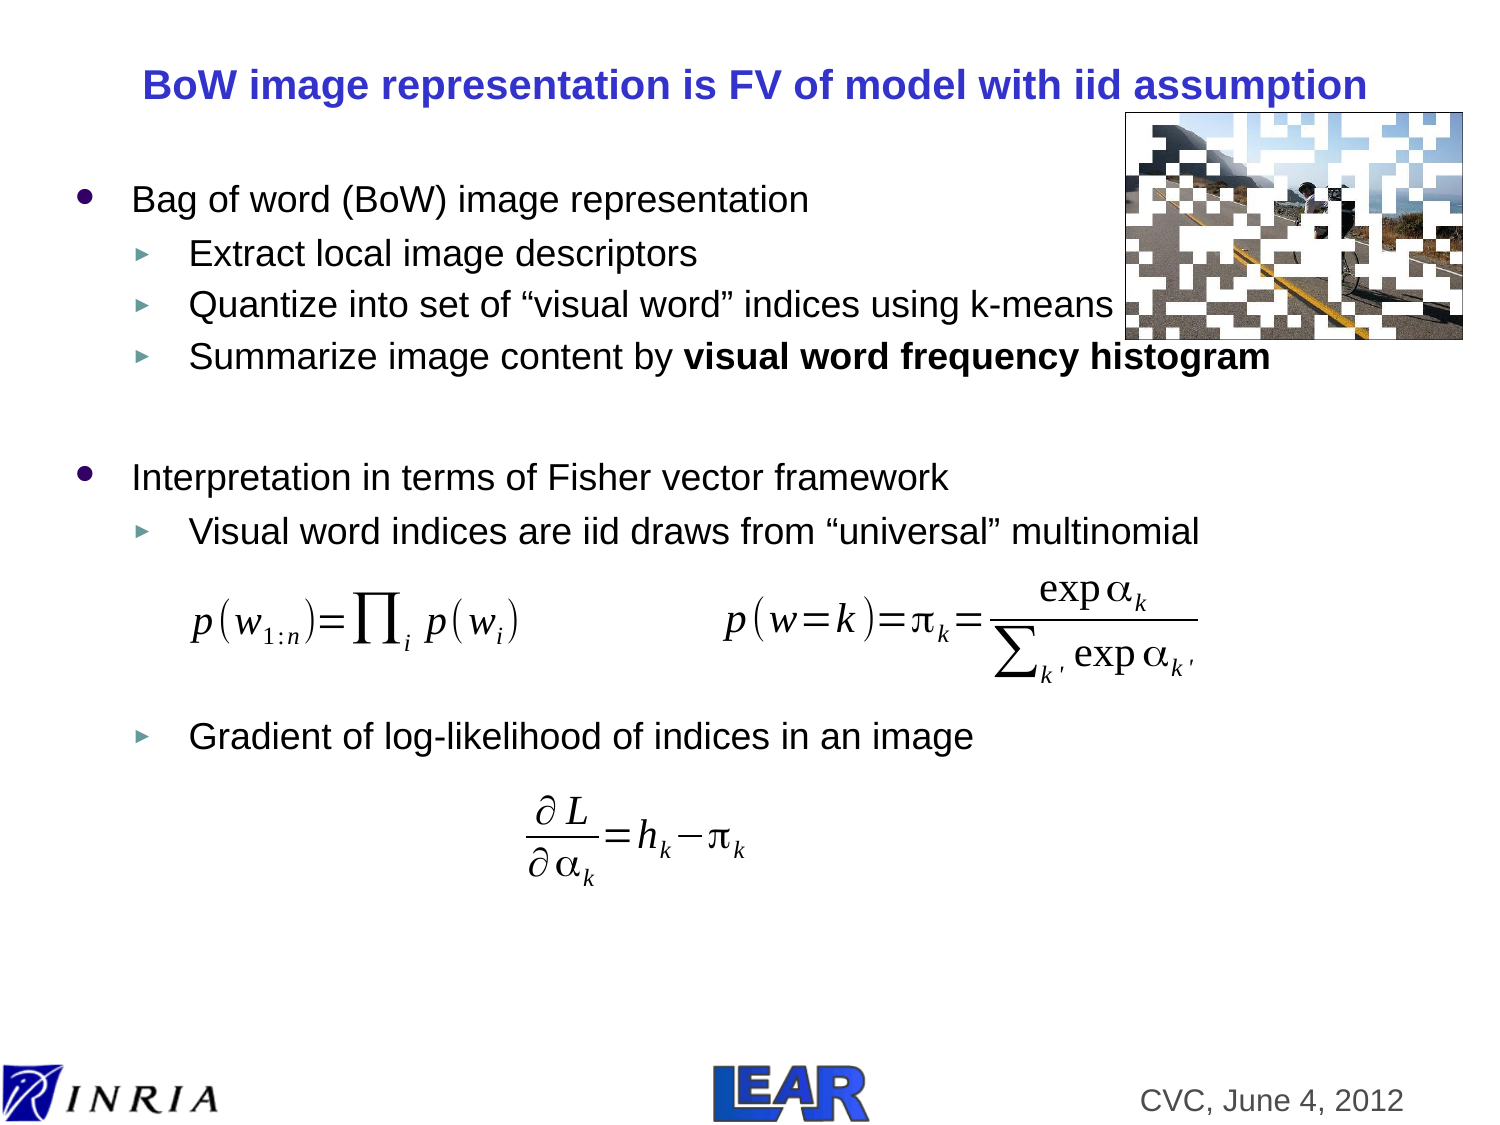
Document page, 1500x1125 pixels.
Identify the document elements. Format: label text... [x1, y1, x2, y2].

picture [1125, 112, 1463, 340]
chart [712, 564, 1206, 689]
picture [709, 1097, 872, 1124]
list Bag of word (BoW) image representation Extract local image descriptors Quantize into set of “visual word” indices using k-means Summarize image content by visual word frequency histogram Interpretation in terms of Fisher vector framework Visual word indices are iid draws from “universal” multinomial Gradient of log-likelihood of indices in an image [75, 178, 1425, 1097]
picture [0, 1050, 361, 1125]
chart [179, 590, 527, 657]
chart [517, 787, 751, 893]
title BoW image representation is FV of model with iid assumption [51, 46, 1459, 123]
